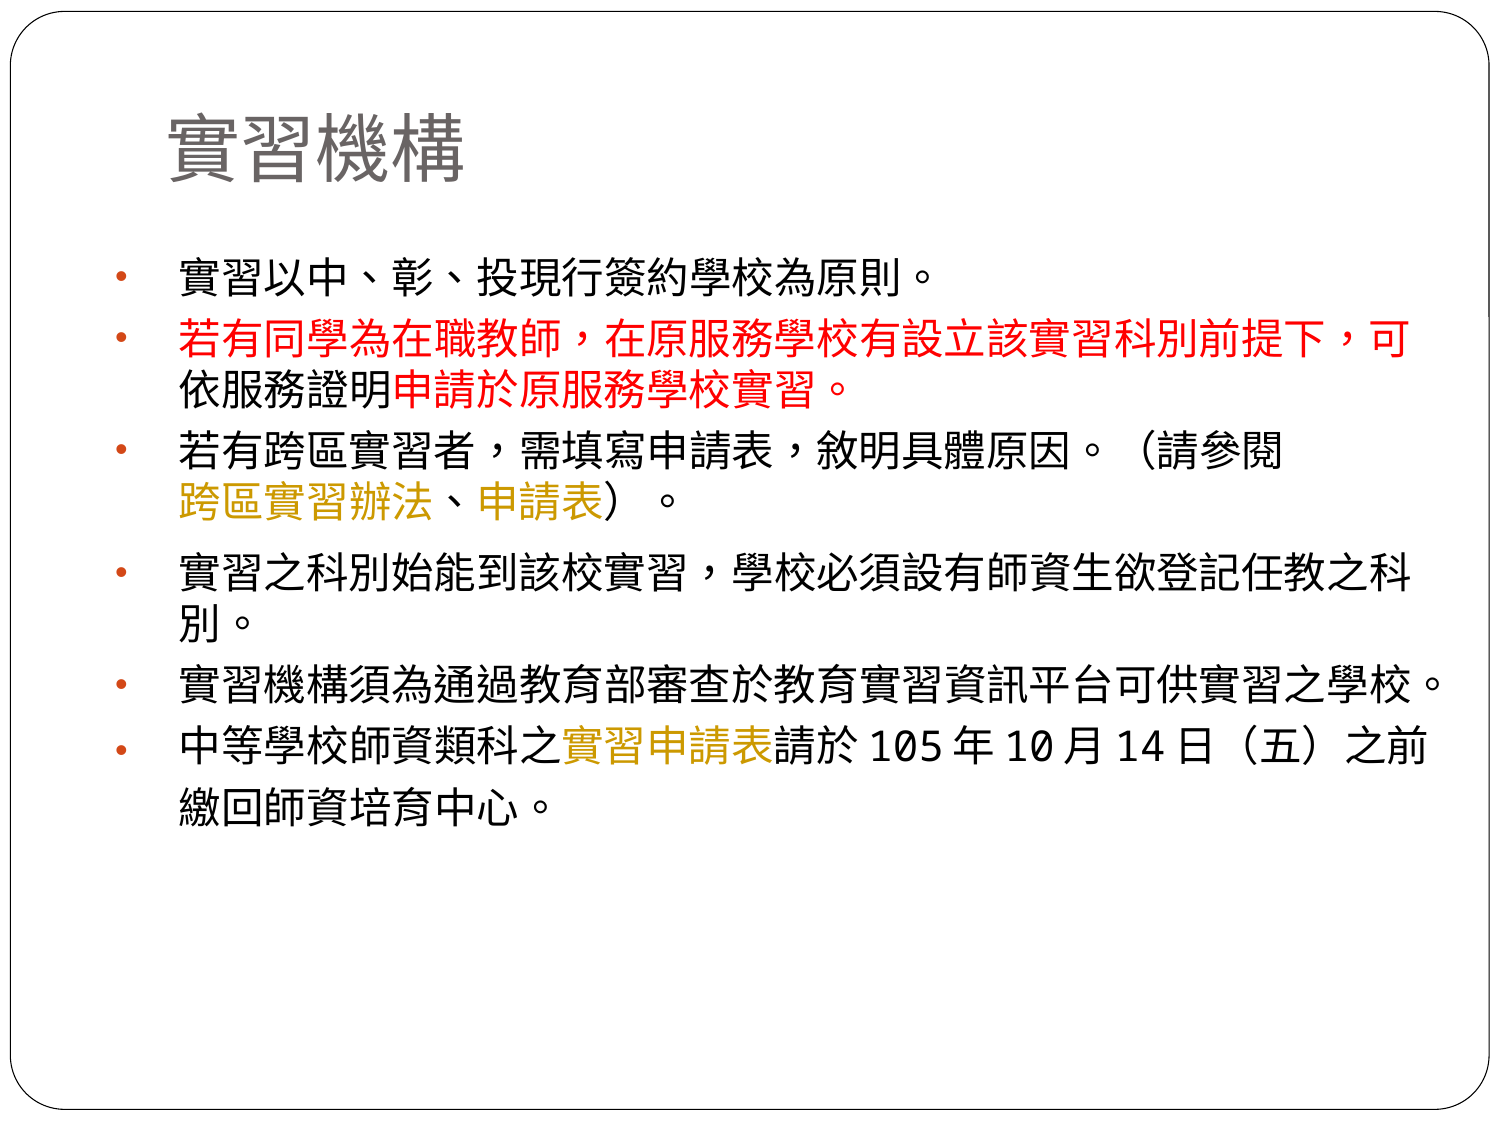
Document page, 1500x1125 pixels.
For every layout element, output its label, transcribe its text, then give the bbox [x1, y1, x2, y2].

title 實習機構 [150, 90, 1500, 207]
list 實習以中、彰、投現行簽約學校為原則。 若有同學為在職教師，在原服務學校有設立該實習科別前提下，可依服務證明申請於原服務學校實習。 若有跨區實習者，需填寫申請表，敘明具體原因。（請參閱跨區實習辦法、申請表）。 實習之科別始能到該校實習，學校必須設有師資生欲登記任教之科別。 實習機構須為通過教育部審查於教育實習資訊平台可供實習之學校。 中等學校師資類科之實習申請表請於105年10月14日（五）之前繳回師資培育中心。 [100, 243, 1451, 881]
